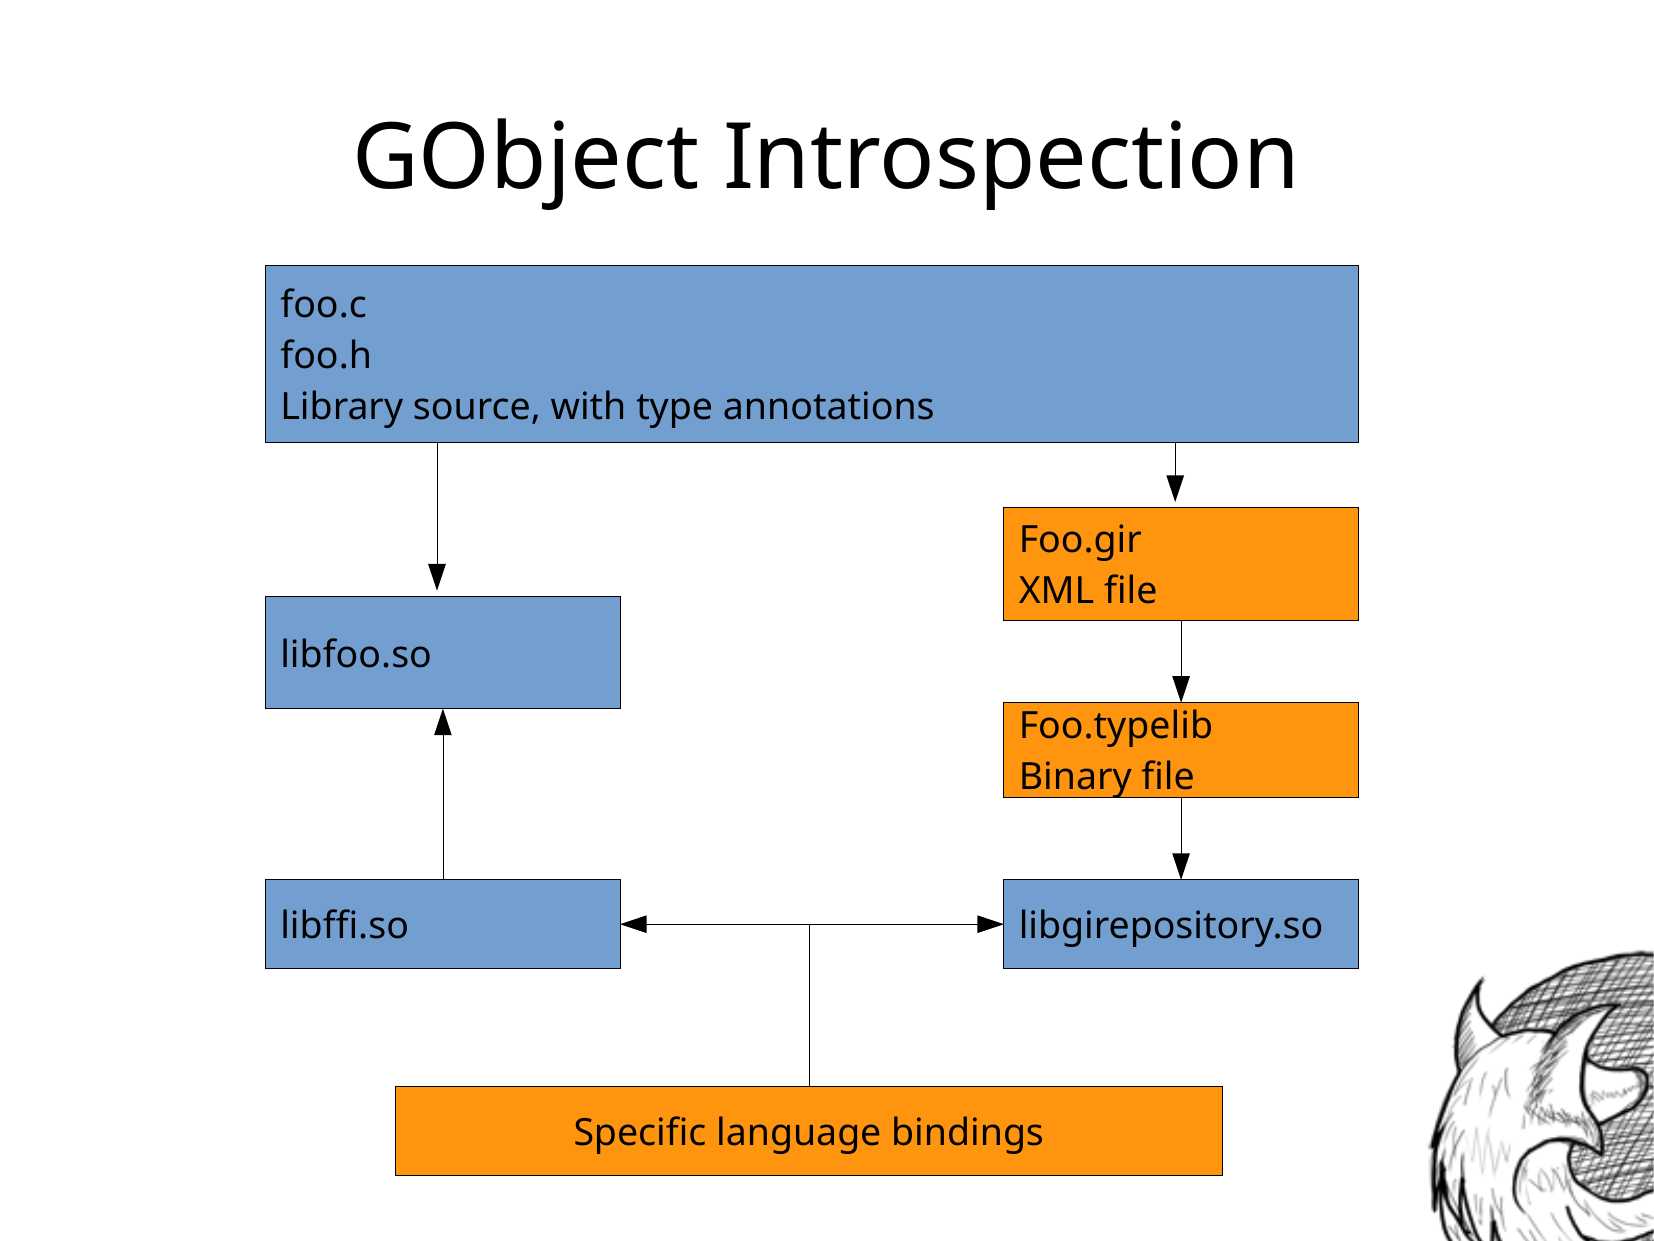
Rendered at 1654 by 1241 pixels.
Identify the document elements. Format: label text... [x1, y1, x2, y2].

picture [1386, 915, 1654, 1241]
text_box foo.c foo.h Library source, with type annotations [265, 265, 1359, 443]
text_box libfoo.so [265, 596, 621, 709]
text_box libffi.so [265, 879, 621, 969]
text_box Specific language bindings [395, 1086, 1223, 1176]
text_box libgirepository.so [1003, 879, 1359, 969]
title GObject Introspection [82, 49, 1571, 257]
text_box Foo.gir XML file [1003, 507, 1359, 621]
text_box Foo.typelib Binary file [1003, 702, 1359, 798]
